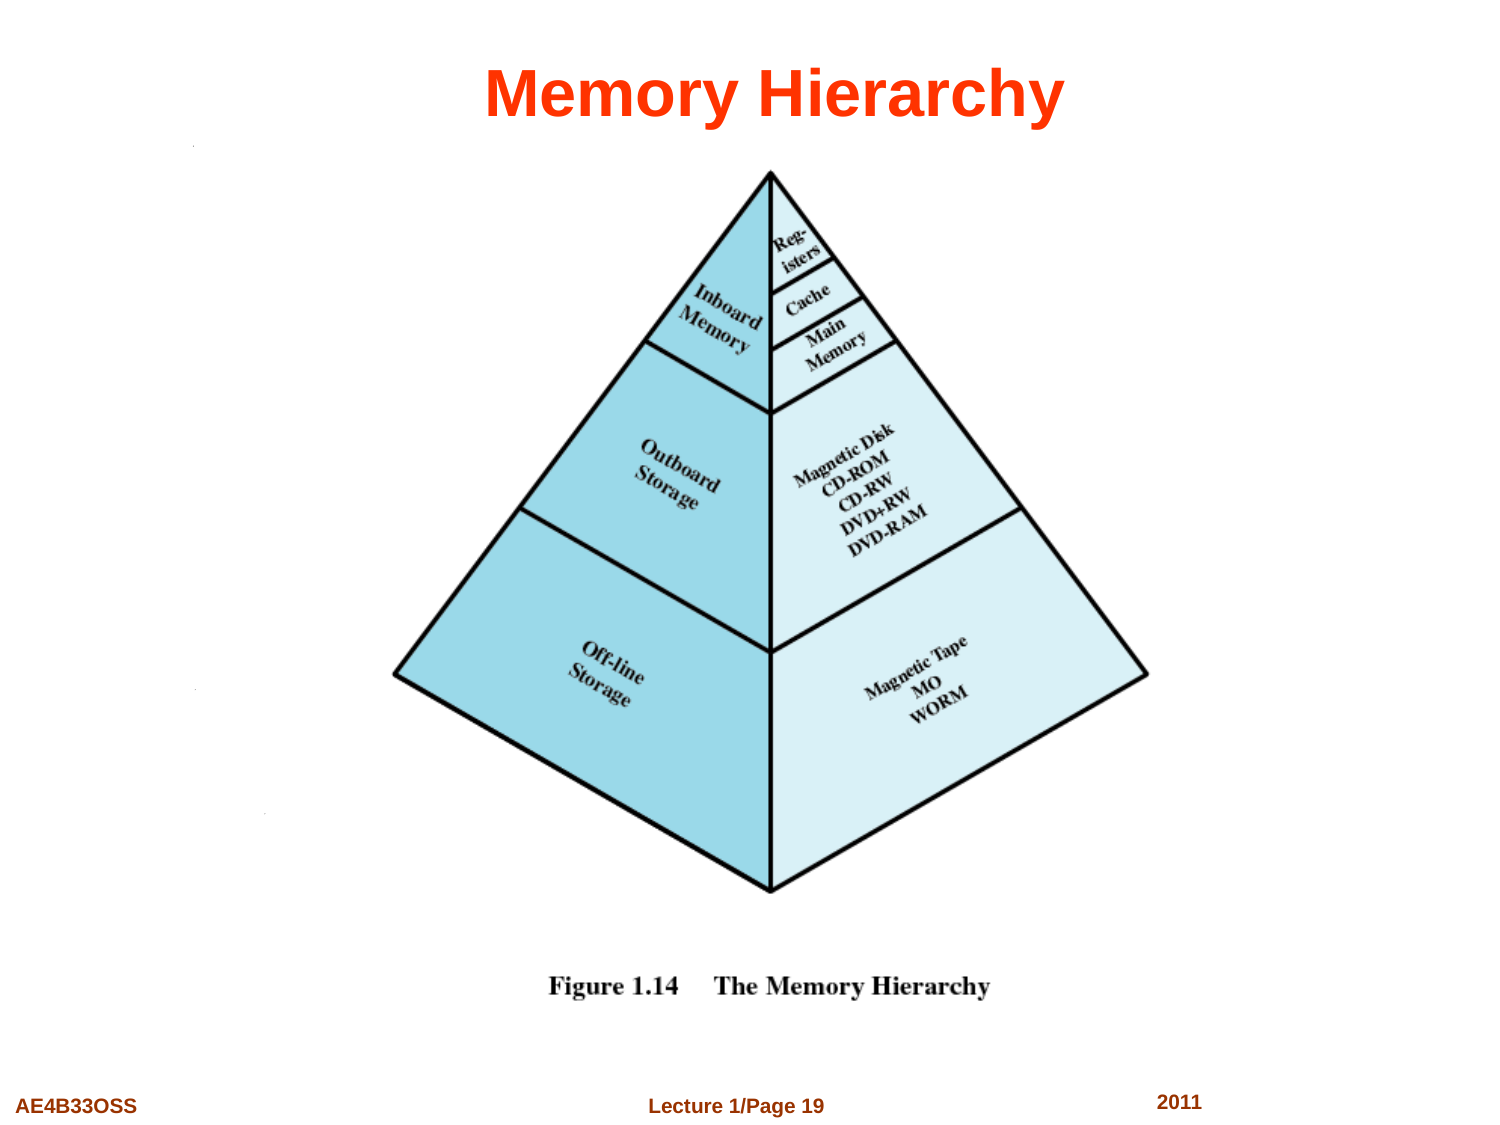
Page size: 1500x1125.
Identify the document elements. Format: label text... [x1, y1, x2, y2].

text_box [387, 149, 1176, 1026]
title Memory Hierarchy [112, 37, 1438, 138]
